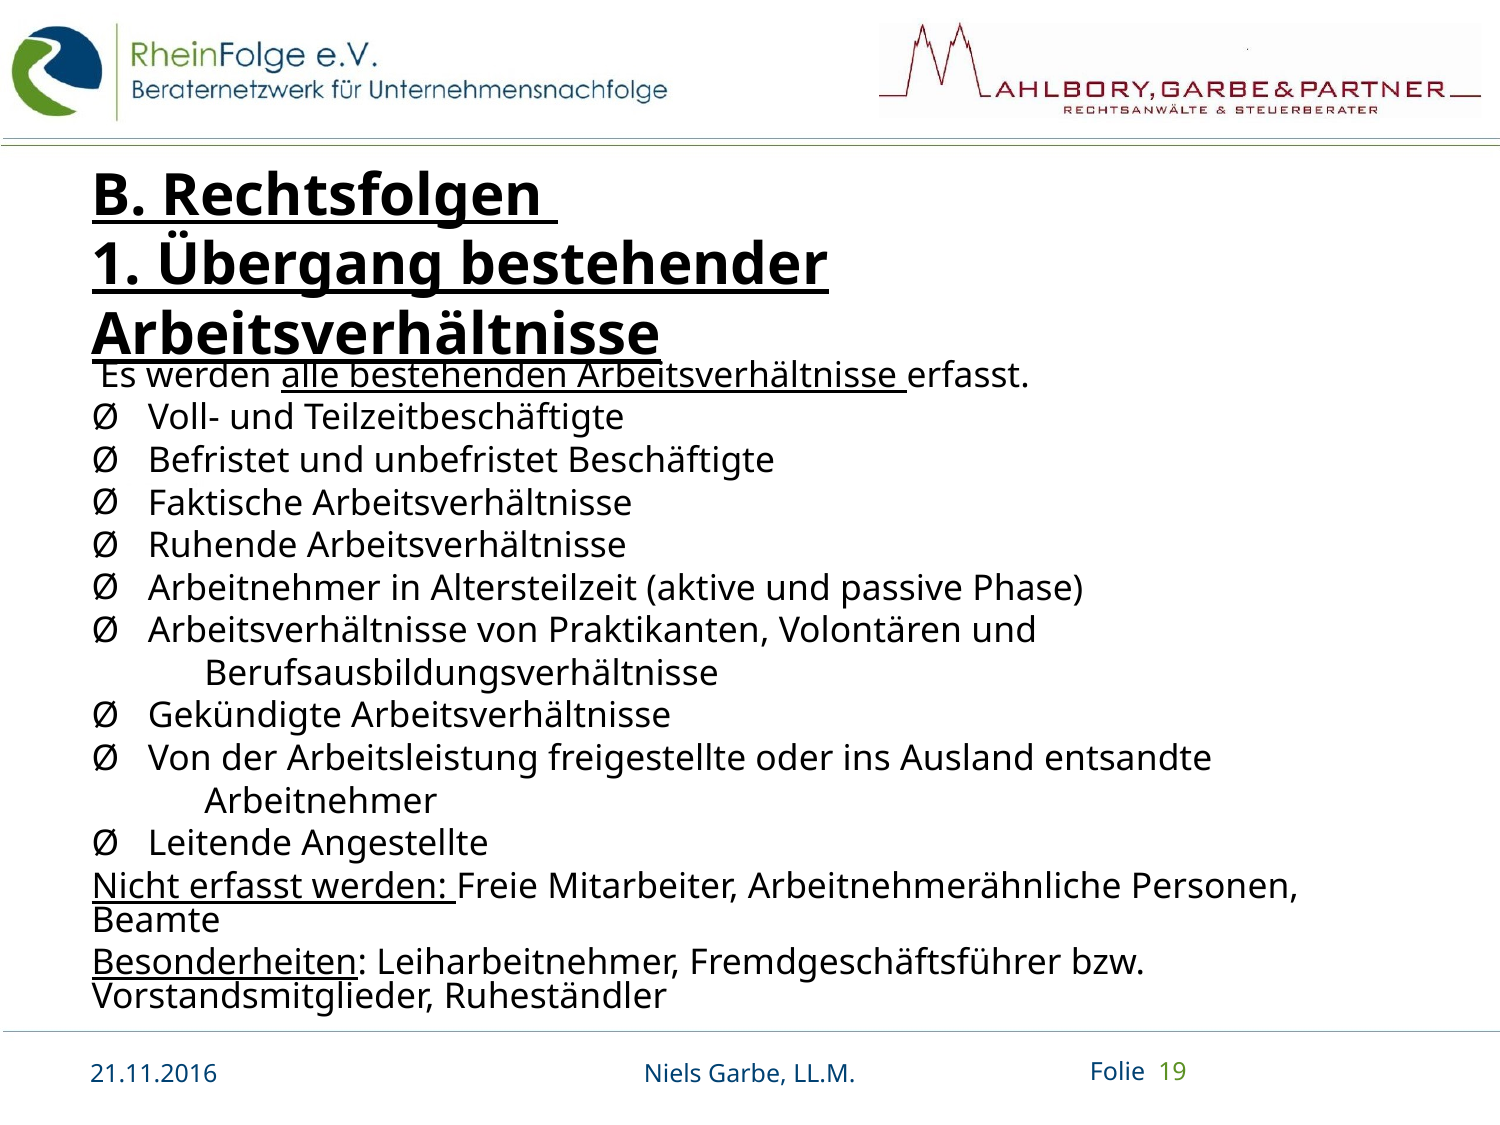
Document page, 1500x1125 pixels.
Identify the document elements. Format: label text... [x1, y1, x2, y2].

text_box Niels Garbe, LL.M. [512, 1042, 988, 1103]
list Es werden alle bestehenden Arbeitsverhältnisse erfasst. Voll- und Teilzeitbeschäftigte Befristet und unbefristet Beschäftigte Faktische Arbeitsverhältnisse Ruhende Arbeitsverhältnisse Arbeitnehmer in Altersteilzeit (aktive und passive Phase) Arbeitsverhältnisse von Praktikanten, Volontären und Berufsausbildungsverhältnisse Gekündigte Arbeitsverhältnisse Von der Arbeitsleistung freigestellte oder ins Ausland entsandte Arbeitnehmer Leitende Angestellte Nicht erfasst werden: Freie Mitarbeiter, Arbeitnehmerähnliche Personen, Beamte Besonderheiten: Leiharbeitnehmer, Fremdgeschäftsführer bzw. Vorstandsmitglieder, Ruheständler [76, 352, 1427, 1027]
text_box Folie ‹Nr.› [1074, 1042, 1426, 1103]
text_box 21.11.2016 [75, 1042, 426, 1103]
title B. Rechtsfolgen 1. Übergang bestehender Arbeitsverhältnisse [76, 149, 1427, 337]
